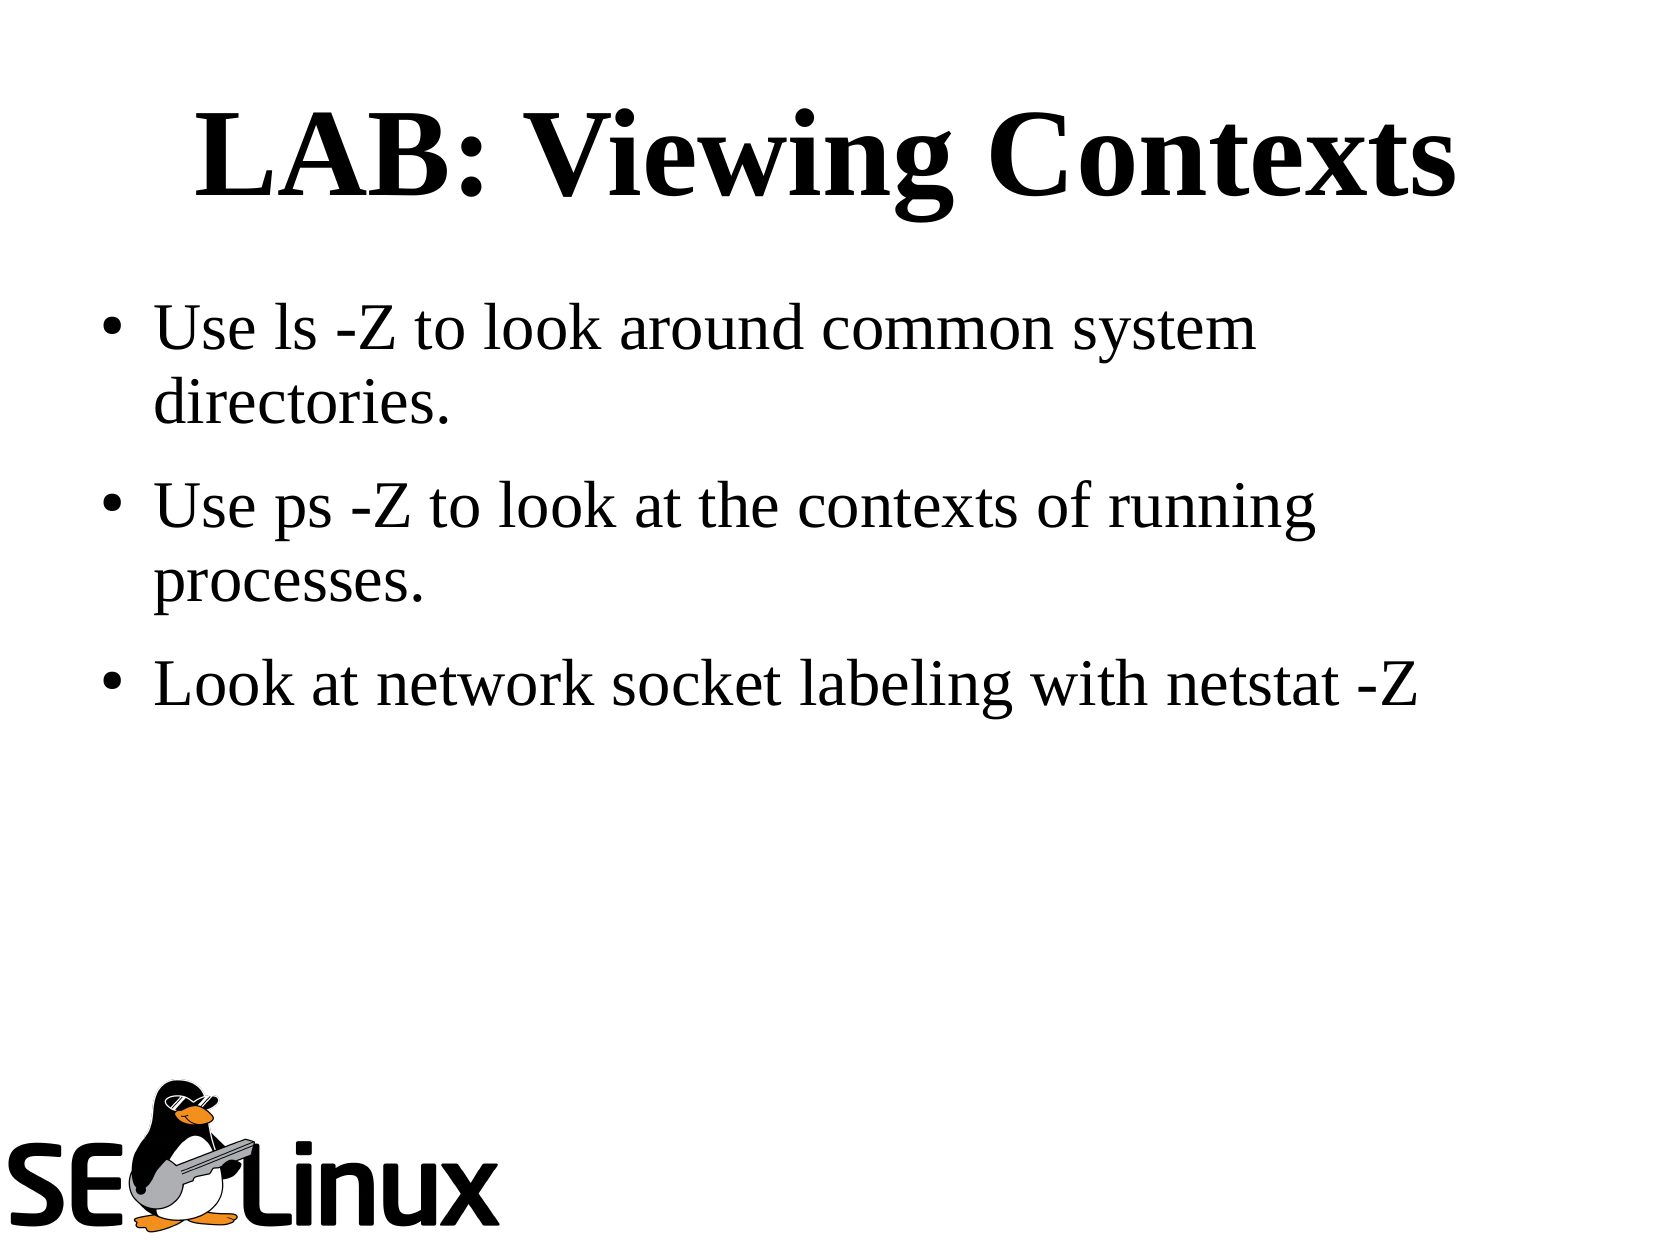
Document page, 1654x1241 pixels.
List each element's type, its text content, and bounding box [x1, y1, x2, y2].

picture [0, 919, 526, 1241]
list Use ls -Z to look around common system directories. Use ps -Z to look at the contexts of running processes. Look at network socket labeling with netstat -Z [82, 290, 1571, 1010]
title LAB: Viewing Contexts [82, 49, 1571, 257]
